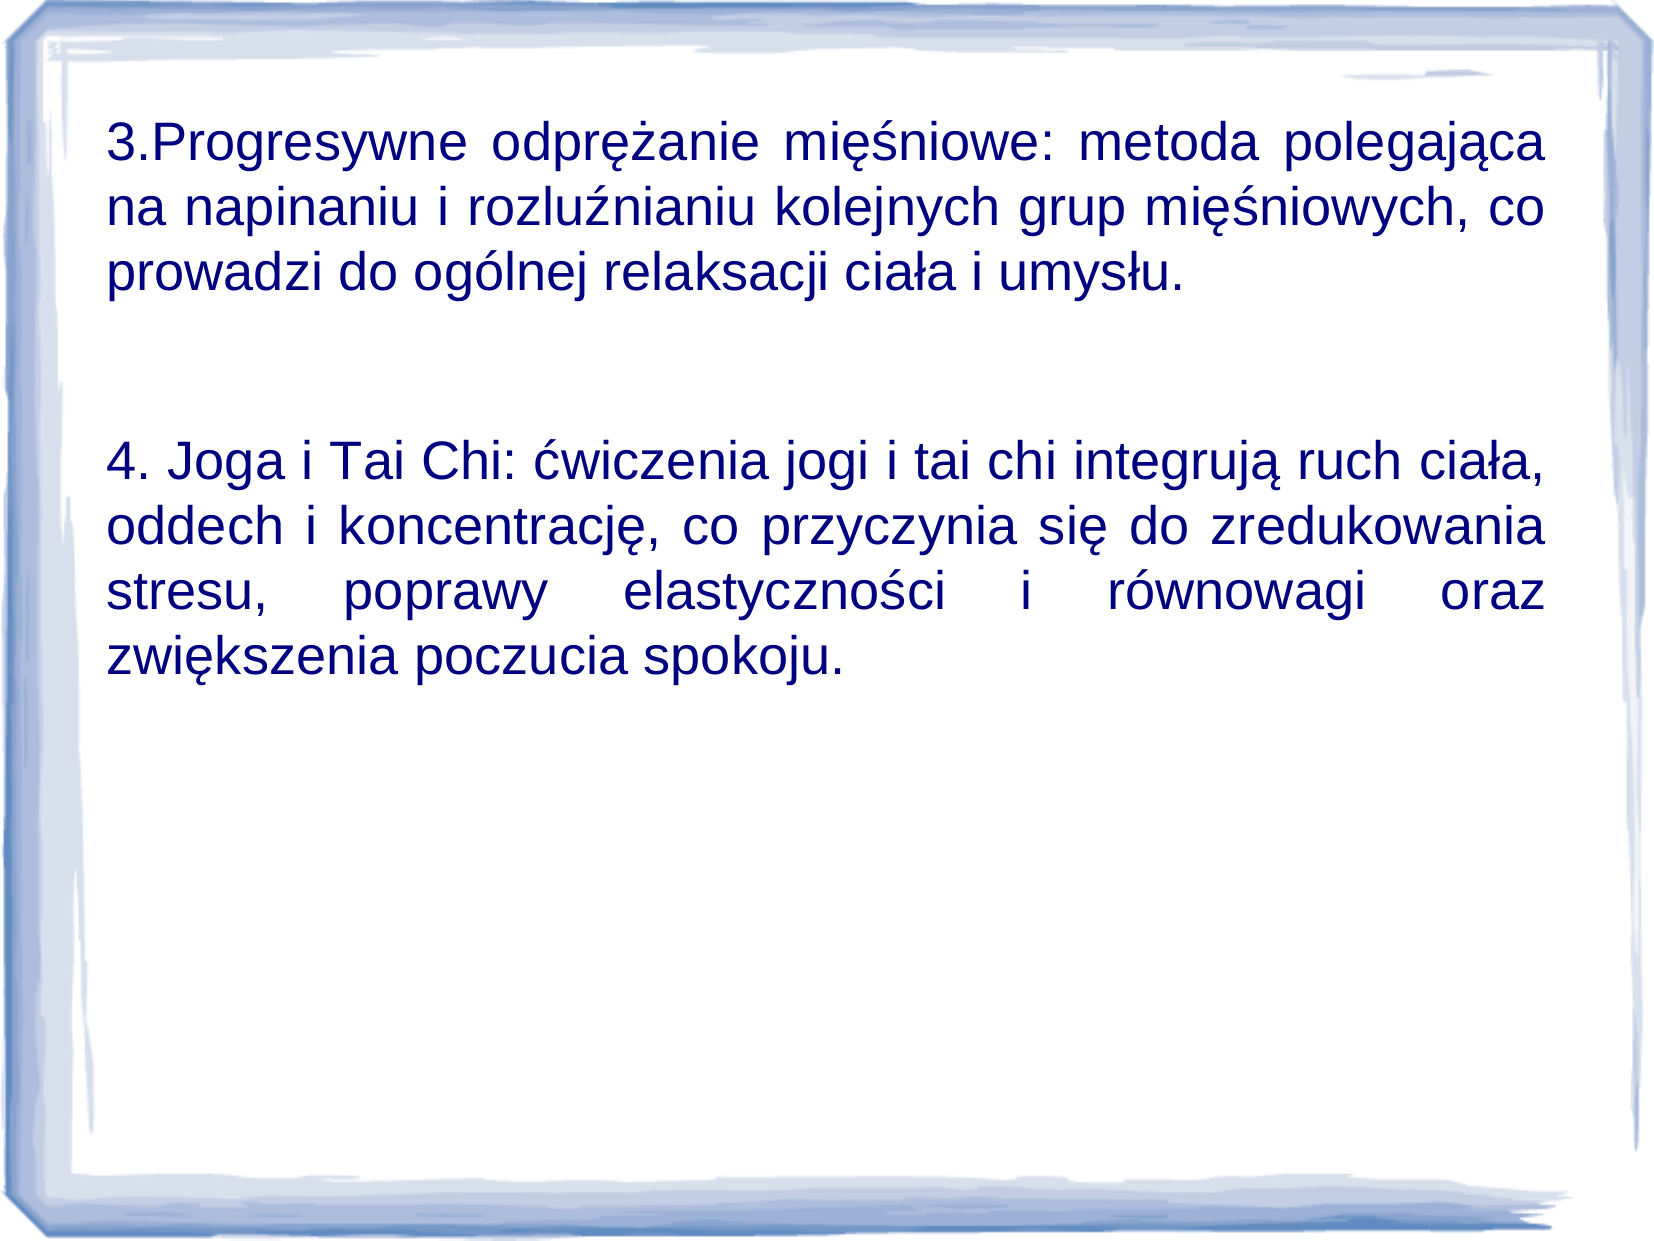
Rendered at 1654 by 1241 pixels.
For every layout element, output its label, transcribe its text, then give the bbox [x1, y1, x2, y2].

list 3.Progresywne odprężanie mięśniowe: metoda polegająca na napinaniu i rozluźnianiu kolejnych grup mięśniowych, co prowadzi do ogólnej relaksacji ciała i umysłu. 4. Joga i Tai Chi: ćwiczenia jogi i tai chi integrują ruch ciała, oddech i koncentrację, co przyczynia się do zredukowania stresu, poprawy elastyczności i równowagi oraz zwiększenia poczucia spokoju. [106, 106, 1559, 786]
